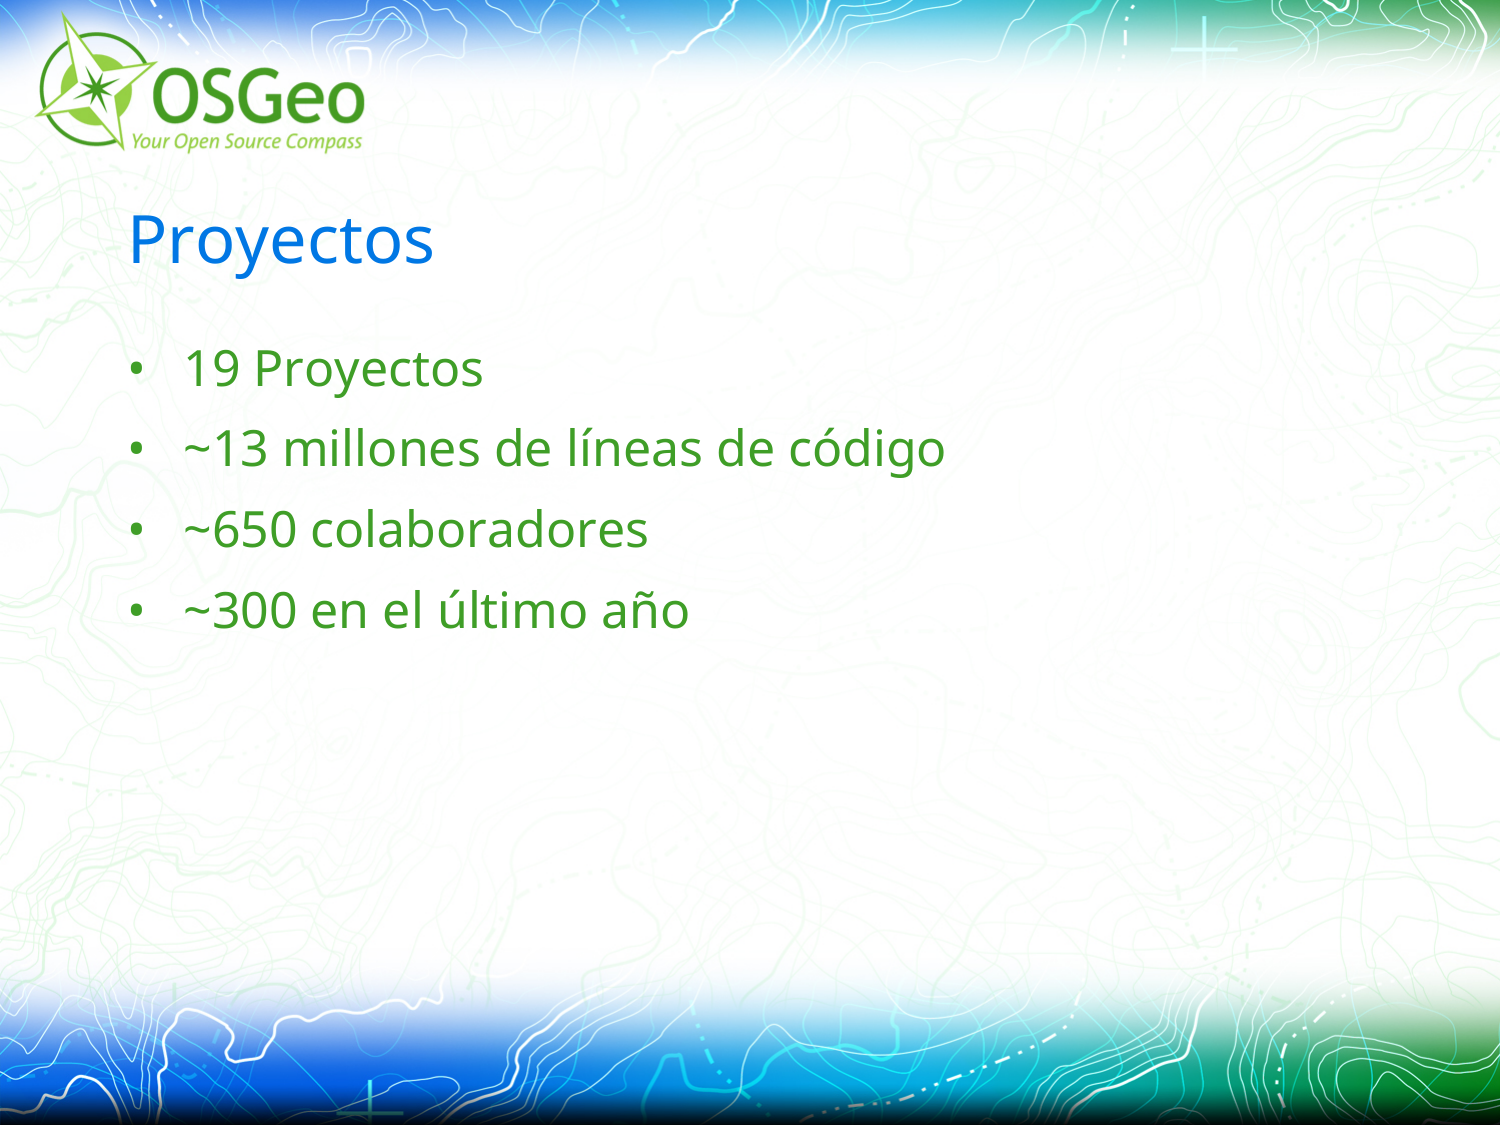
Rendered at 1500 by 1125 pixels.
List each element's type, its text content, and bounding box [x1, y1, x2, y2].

list 19 Proyectos ~13 millones de líneas de código ~650 colaboradores ~300 en el último año [112, 324, 1388, 1068]
picture [0, 0, 1500, 1125]
title Proyectos [112, 187, 1388, 288]
